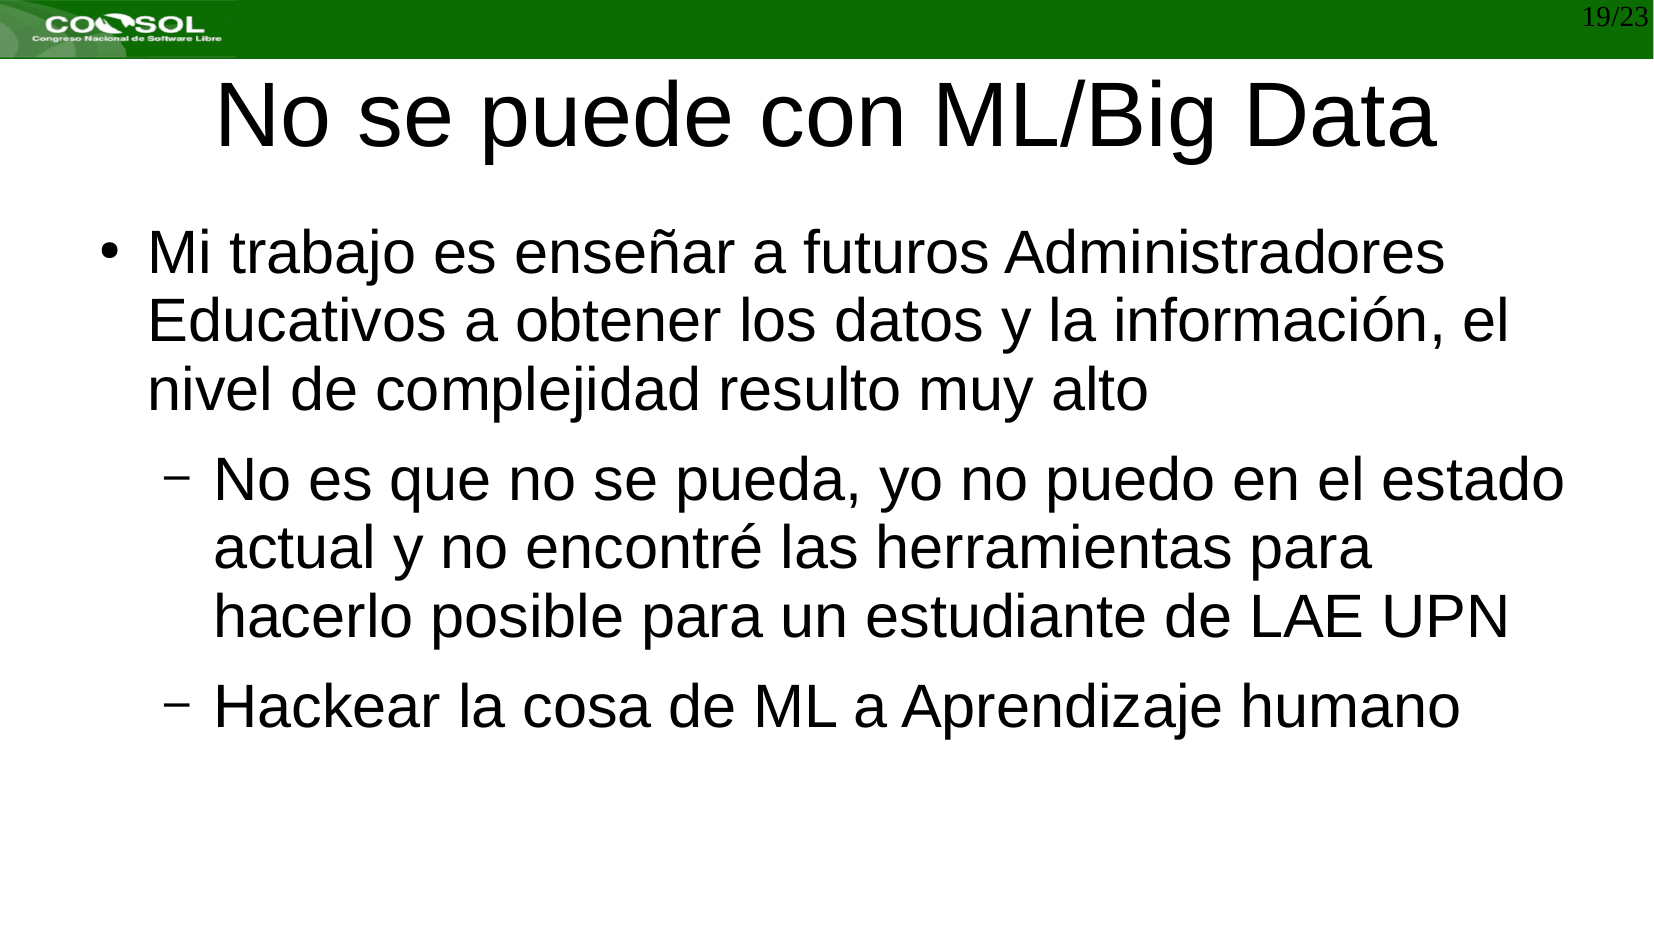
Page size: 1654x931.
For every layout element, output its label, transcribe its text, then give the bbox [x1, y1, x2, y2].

list Mi trabajo es enseñar a futuros Administradores Educativos a obtener los datos y la información, el nivel de complejidad resulto muy alto No es que no se pueda, yo no puedo en el estado actual y no encontré las herramientas para hacerlo posible para un estudiante de LAE UPN Hackear la cosa de ML a Aprendizaje humano [82, 217, 1571, 758]
picture [0, 0, 1654, 59]
title No se puede con ML/Big Data [82, 37, 1571, 193]
